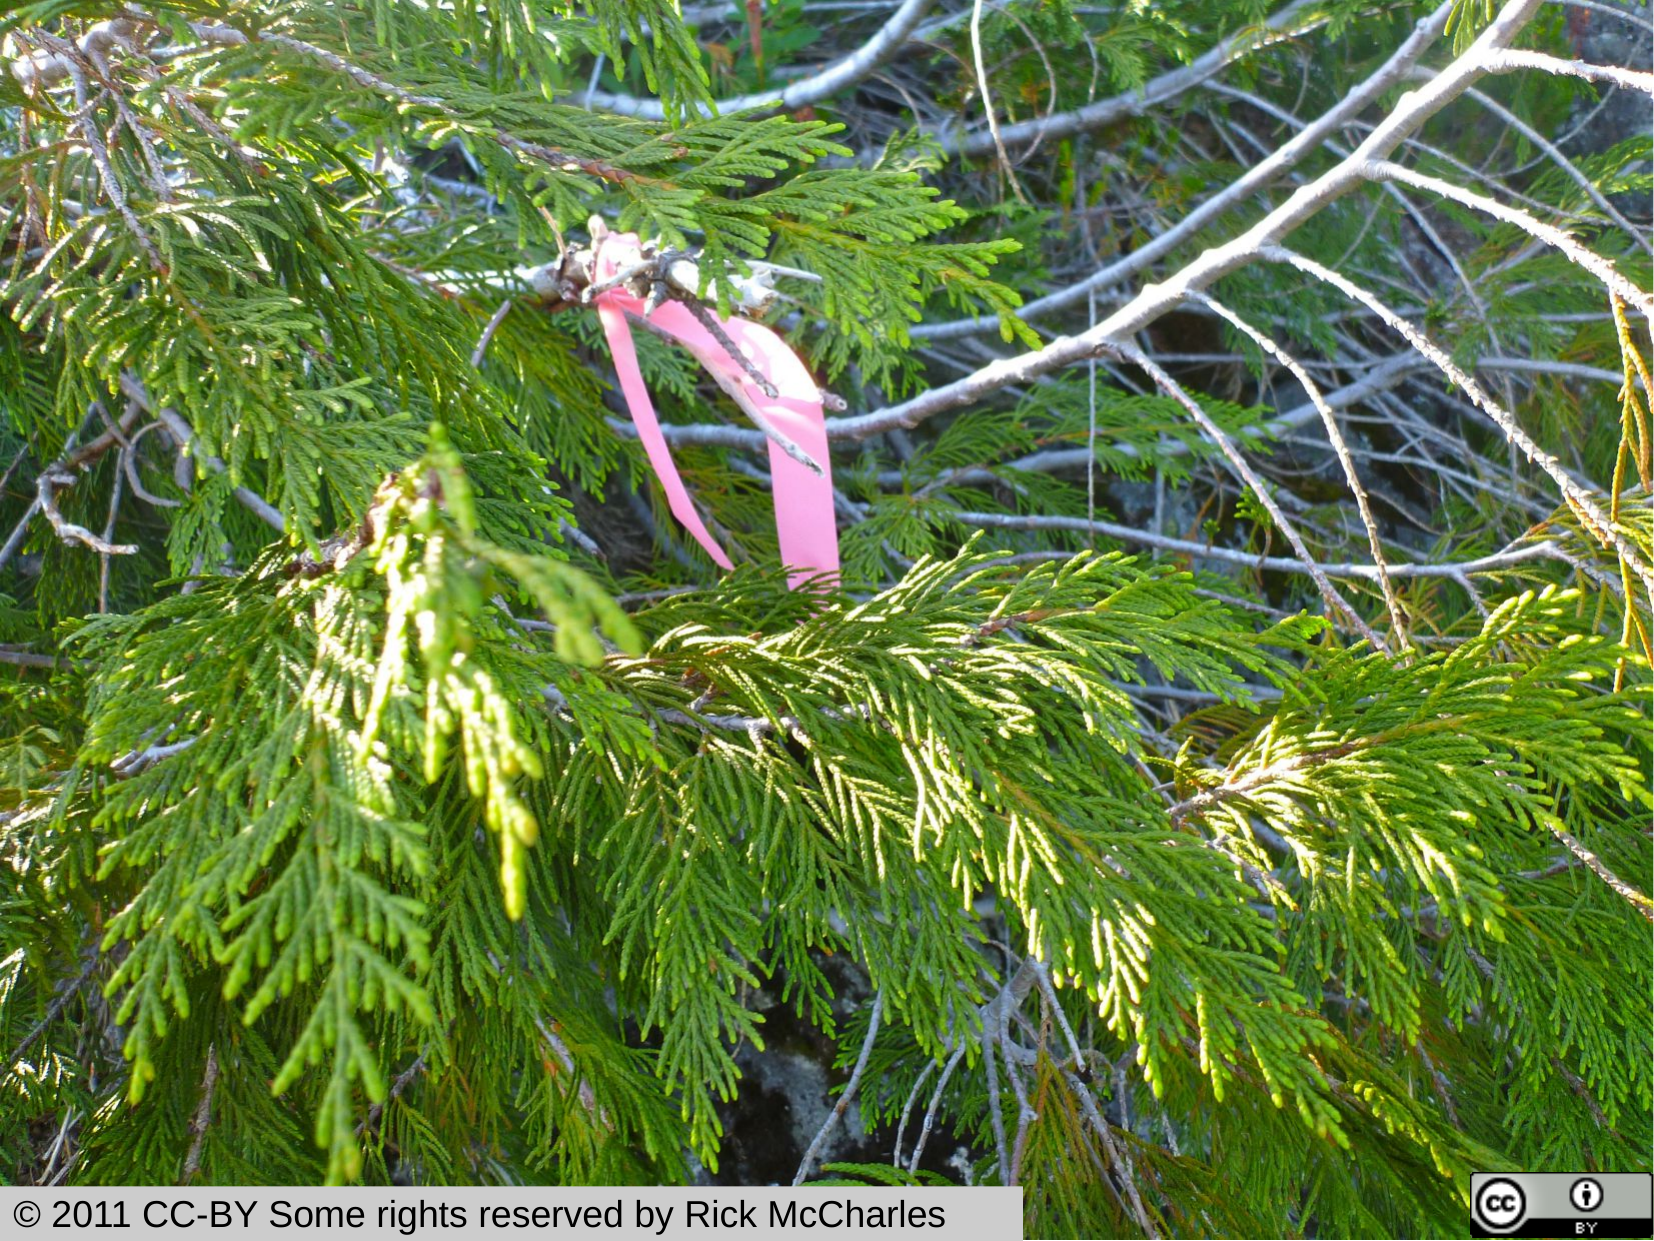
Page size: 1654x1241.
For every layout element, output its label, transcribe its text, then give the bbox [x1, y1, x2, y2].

picture [0, 0, 1654, 1241]
text_box © 2011 CC-BY Some rights reserved by Rick McCharles [0, 1186, 1023, 1241]
